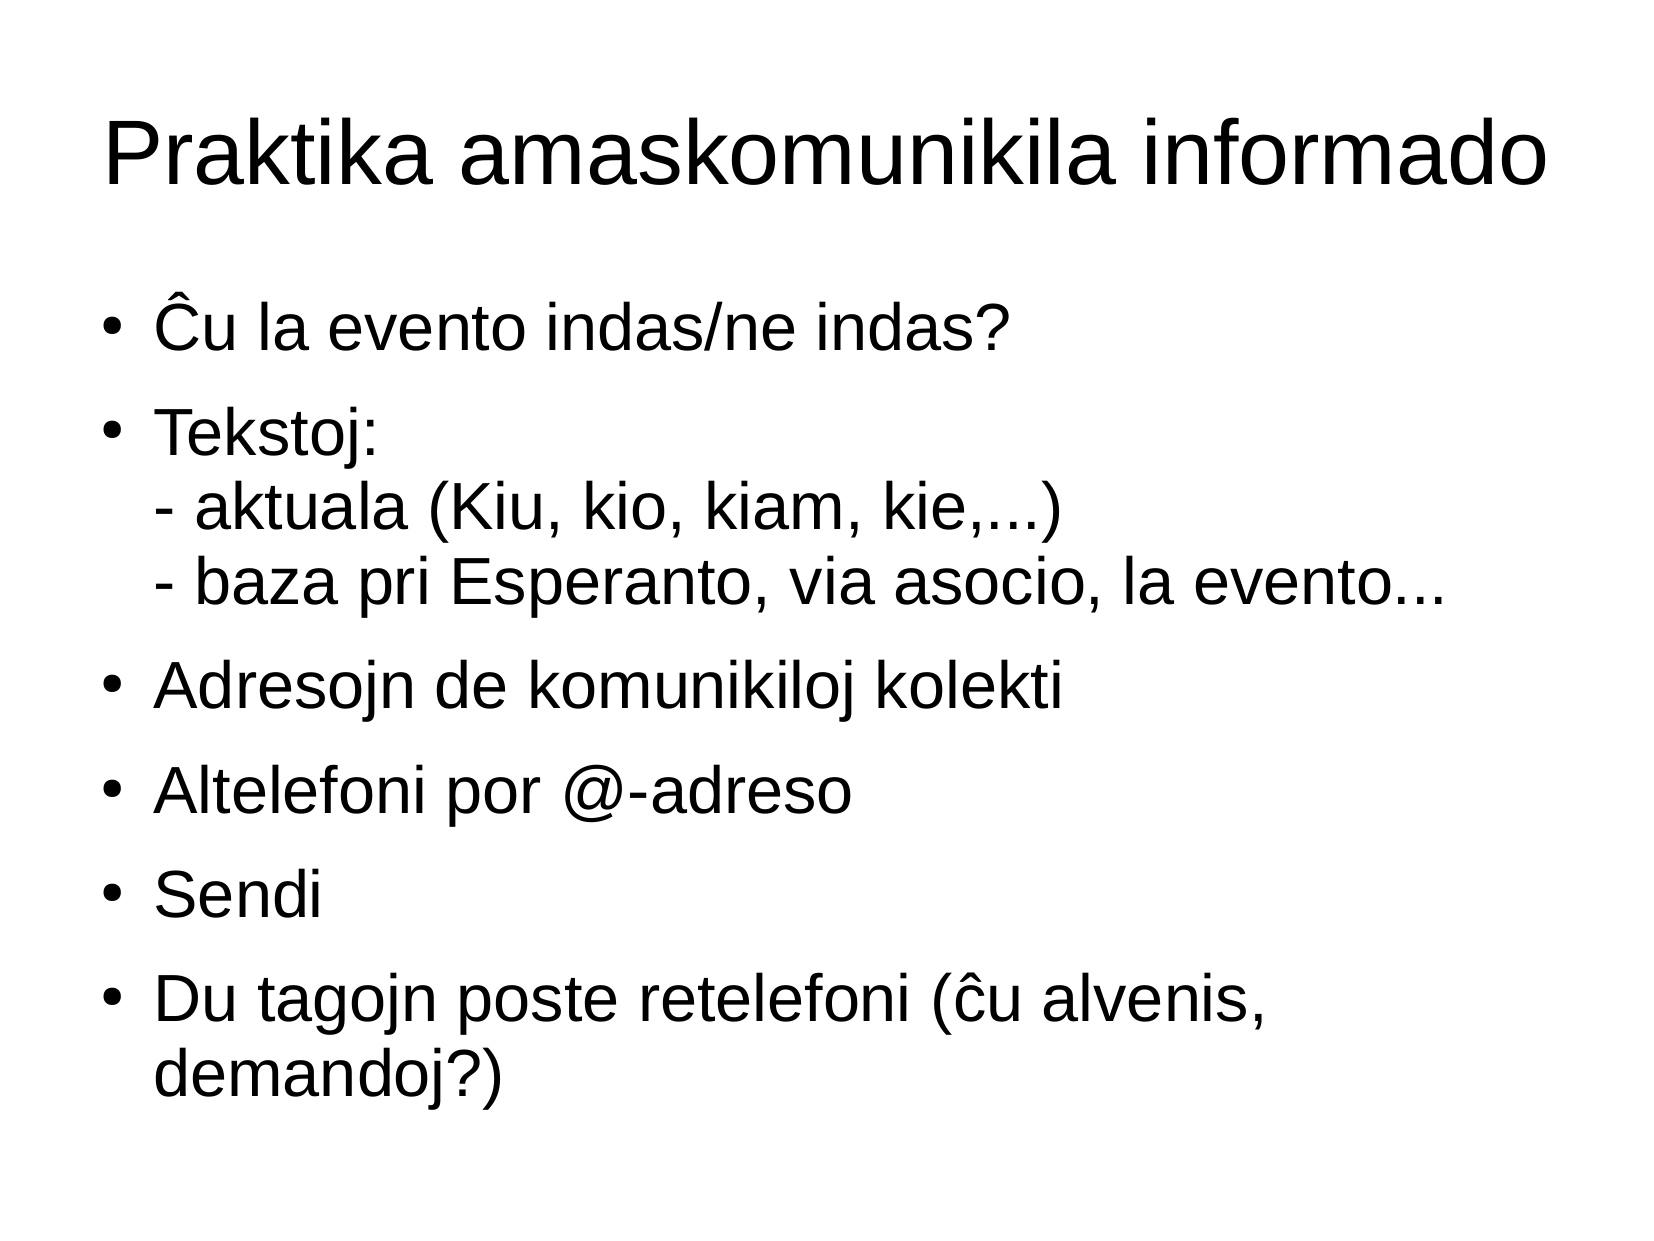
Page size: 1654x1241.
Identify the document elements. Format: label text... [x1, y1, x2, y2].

list Ĉu la evento indas/ne indas? Tekstoj: - aktuala (Kiu, kio, kiam, kie,...) - baza pri Esperanto, via asocio, la evento... Adresojn de komunikiloj kolekti Altelefoni por @-adreso Sendi Du tagojn poste retelefoni (ĉu alvenis, demandoj?) [82, 290, 1571, 1106]
title Praktika amaskomunikila informado [82, 49, 1571, 257]
